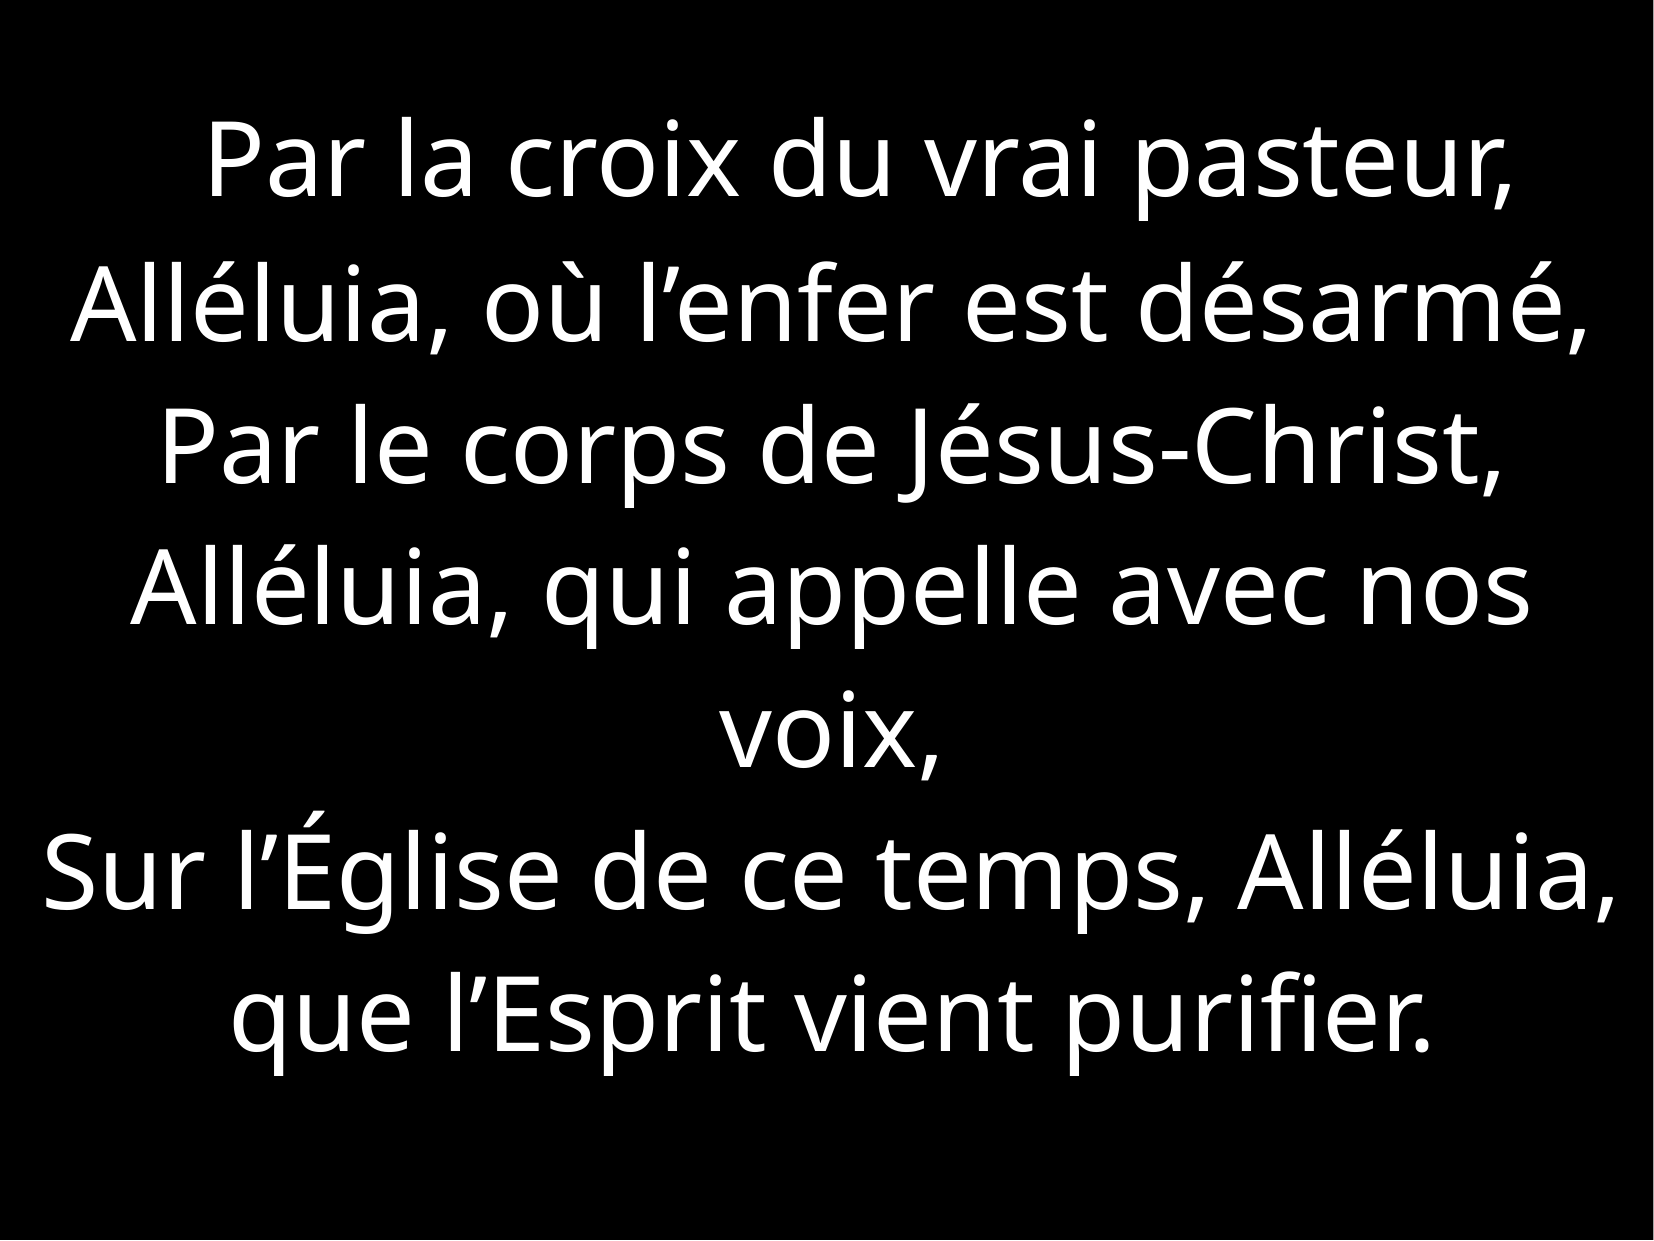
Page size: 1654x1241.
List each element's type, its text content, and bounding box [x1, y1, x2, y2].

subtitle Par la croix du vrai pasteur, Alléluia, où l’enfer est désarmé, Par le corps de Jésus-Christ, Alléluia, qui appelle avec nos voix, Sur l’Église de ce temps, Alléluia, que l’Esprit vient purifier. [23, 0, 1642, 1241]
